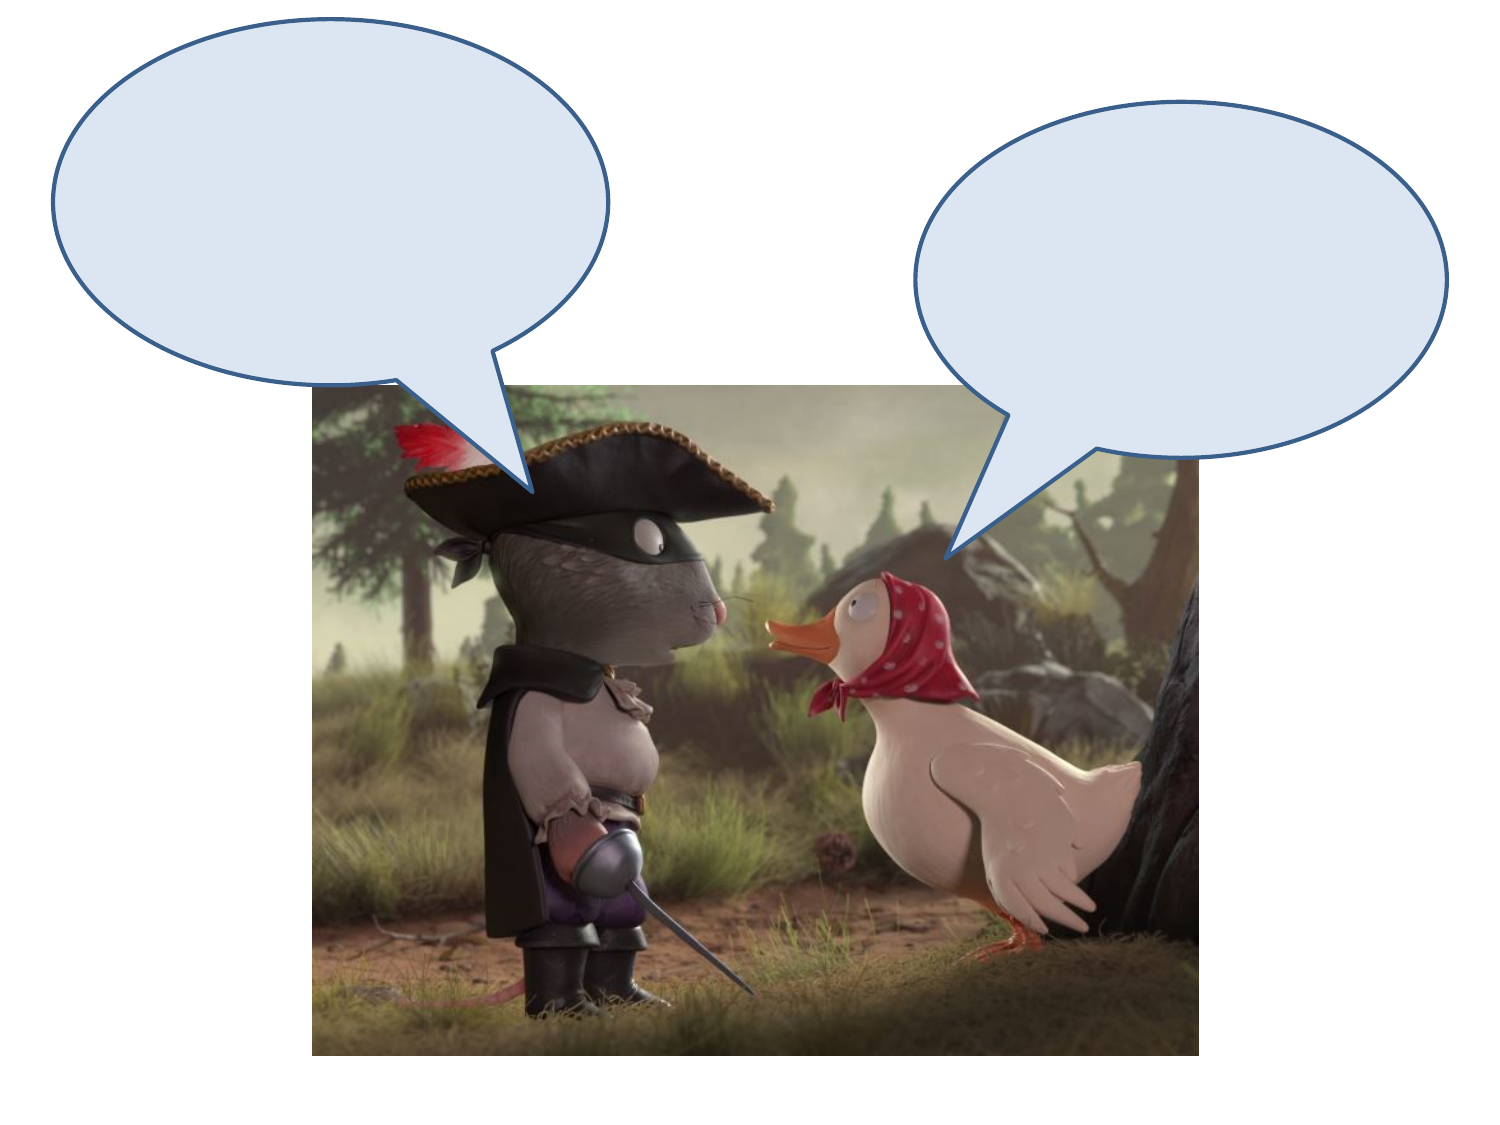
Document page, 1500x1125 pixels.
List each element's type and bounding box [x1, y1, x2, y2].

text_box [915, 101, 1447, 559]
picture [312, 385, 1199, 1056]
text_box [53, 19, 609, 493]
